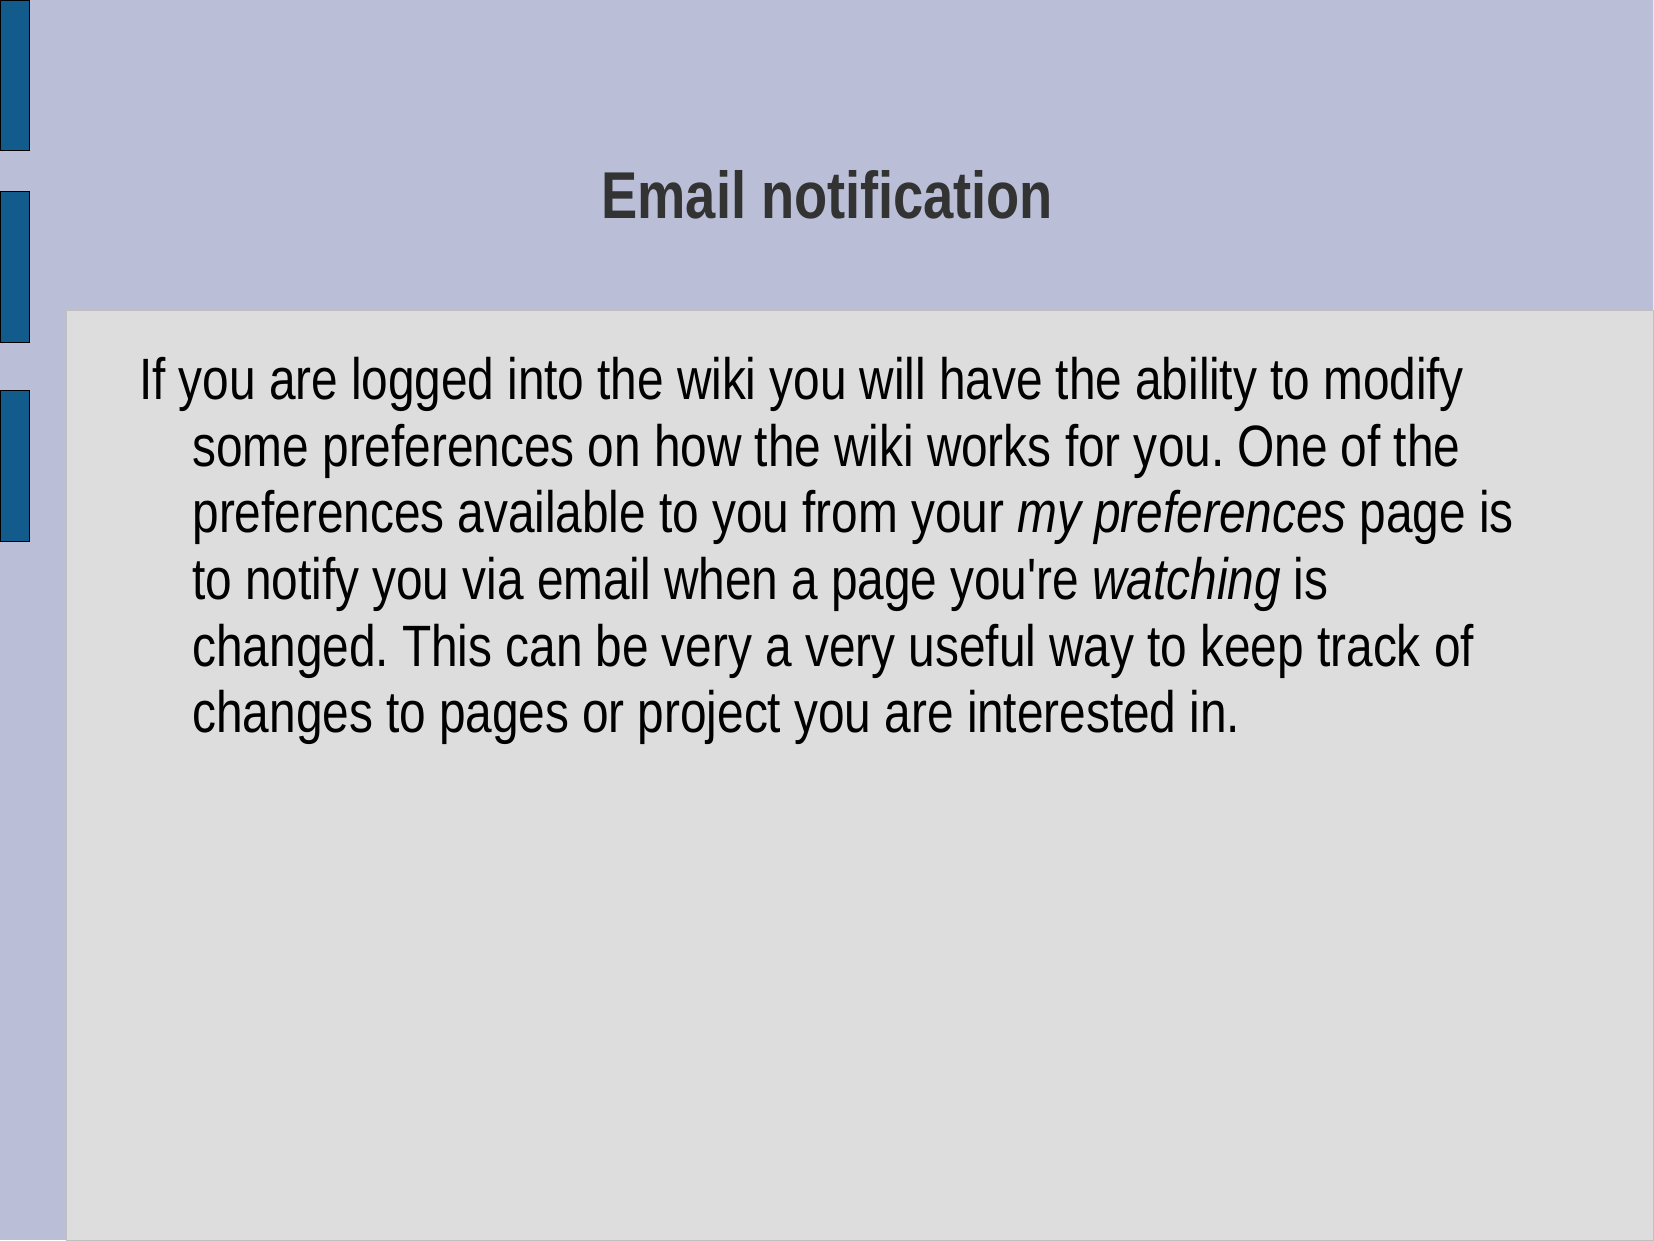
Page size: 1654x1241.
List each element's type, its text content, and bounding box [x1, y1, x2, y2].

list If you are logged into the wiki you will have the ability to modify some preferences on how the wiki works for you. One of the preferences available to you from your my preferences page is to notify you via email when a page you're watching is changed. This can be very a very useful way to keep track of changes to pages or project you are interested in. [121, 344, 1534, 1127]
title Email notification [121, 91, 1534, 299]
